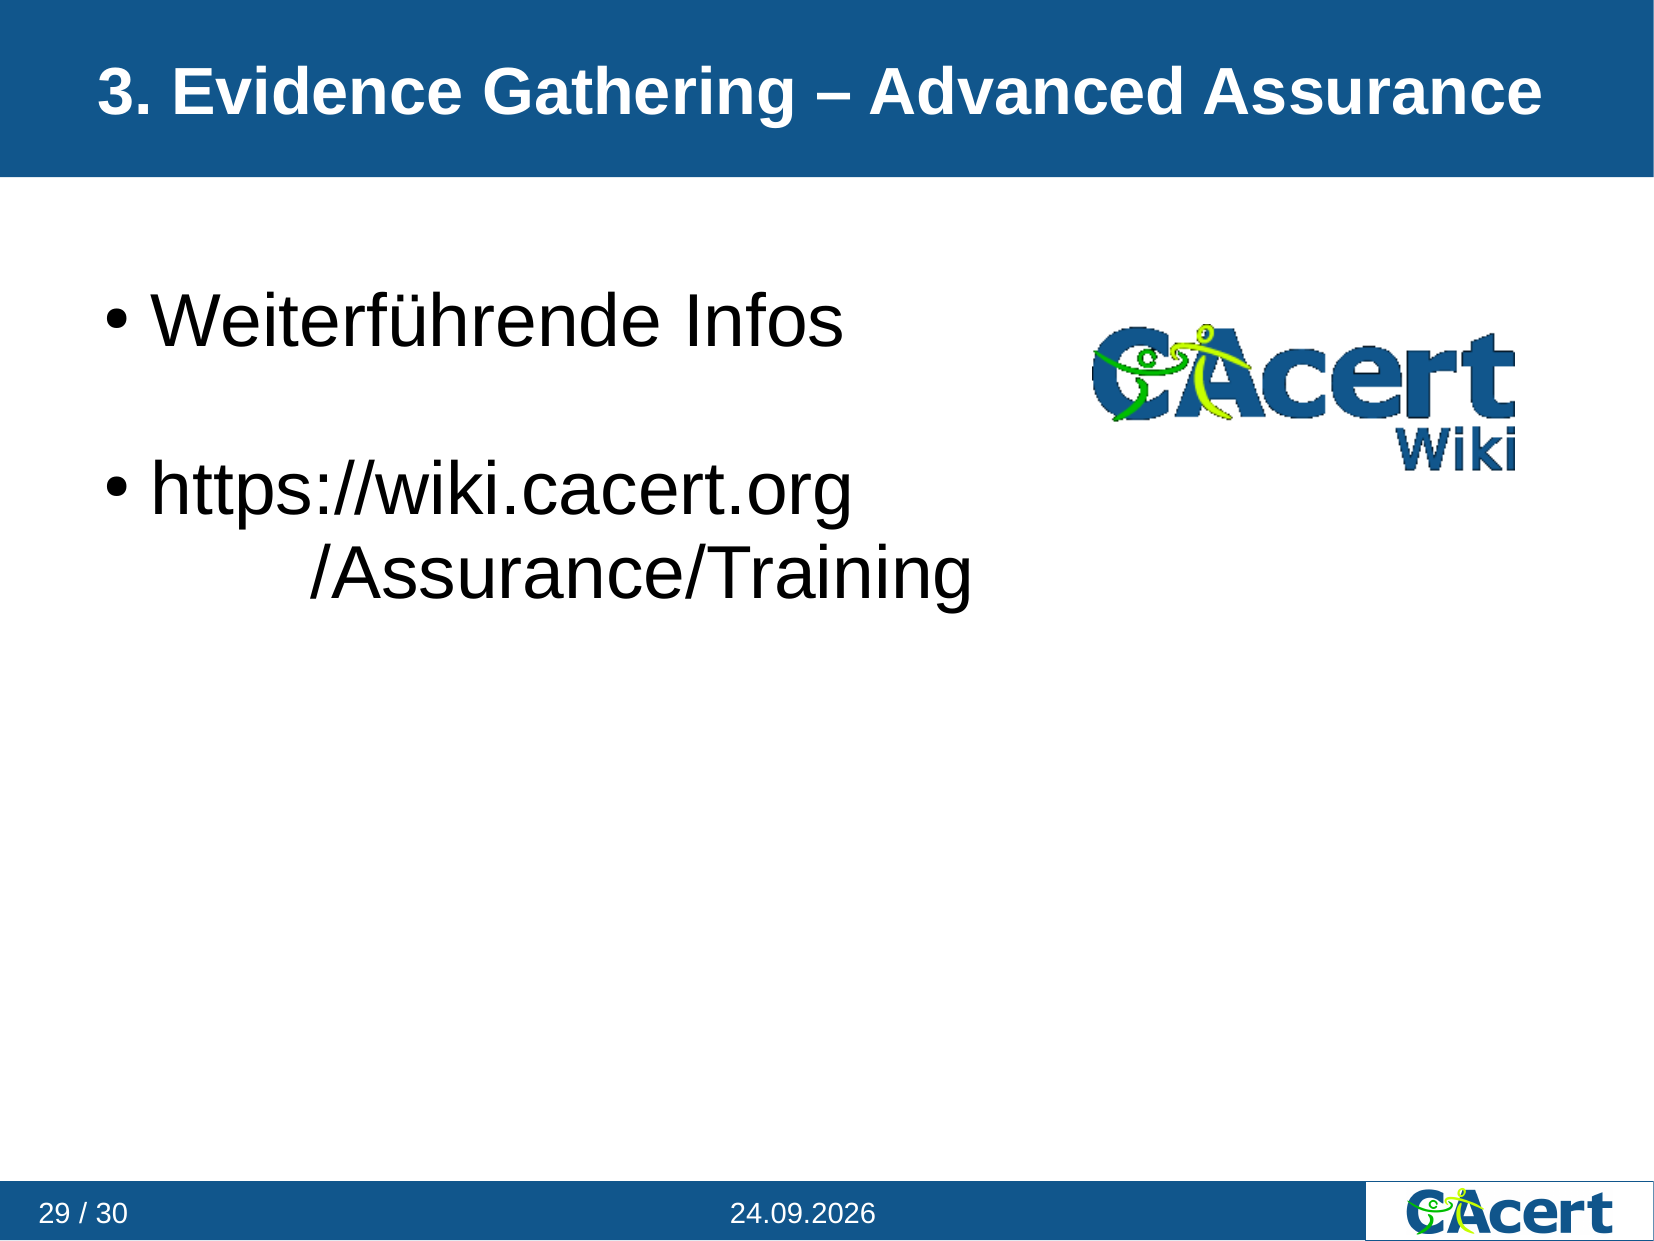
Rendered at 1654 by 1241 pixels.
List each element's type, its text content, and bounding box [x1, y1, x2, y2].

picture [1092, 324, 1515, 474]
text_box Weiterführende Infos https://wiki.cacert.org /Assurance/Training [88, 270, 991, 706]
title 3. Evidence Gathering – Advanced Assurance [76, 17, 1565, 166]
picture [1406, 1187, 1613, 1235]
